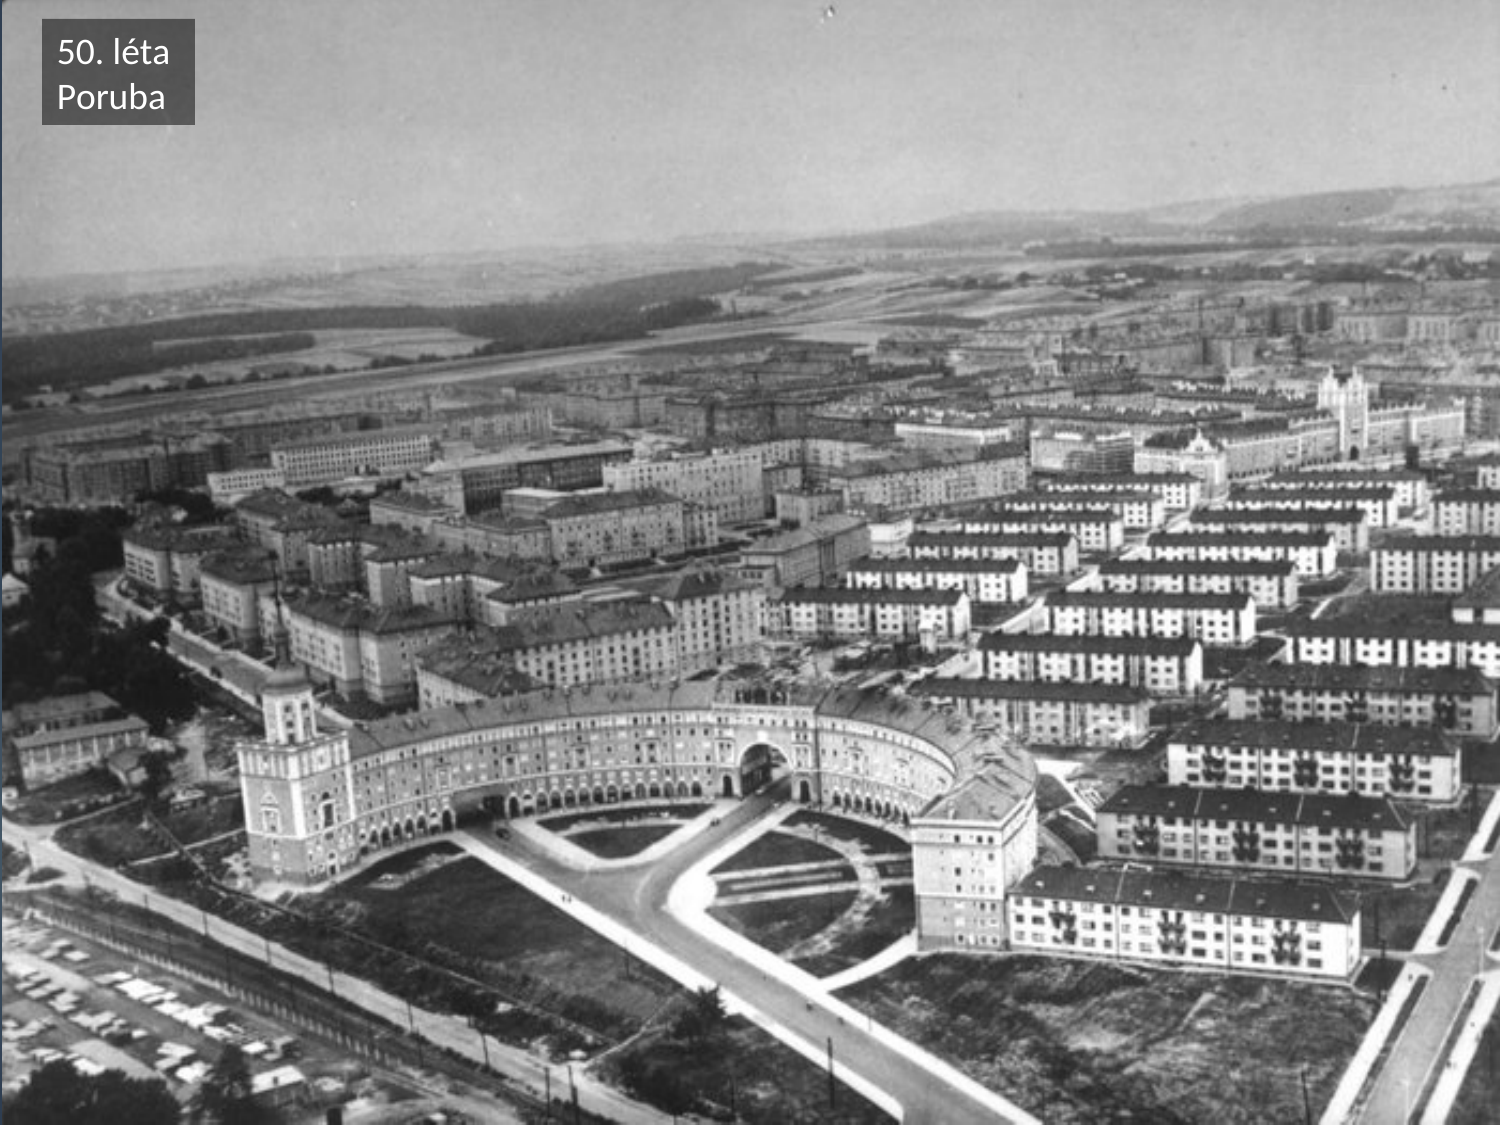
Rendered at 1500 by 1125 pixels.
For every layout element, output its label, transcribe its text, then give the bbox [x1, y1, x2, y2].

text_box 50. léta Poruba [42, 18, 467, 125]
picture [0, 0, 1500, 1125]
